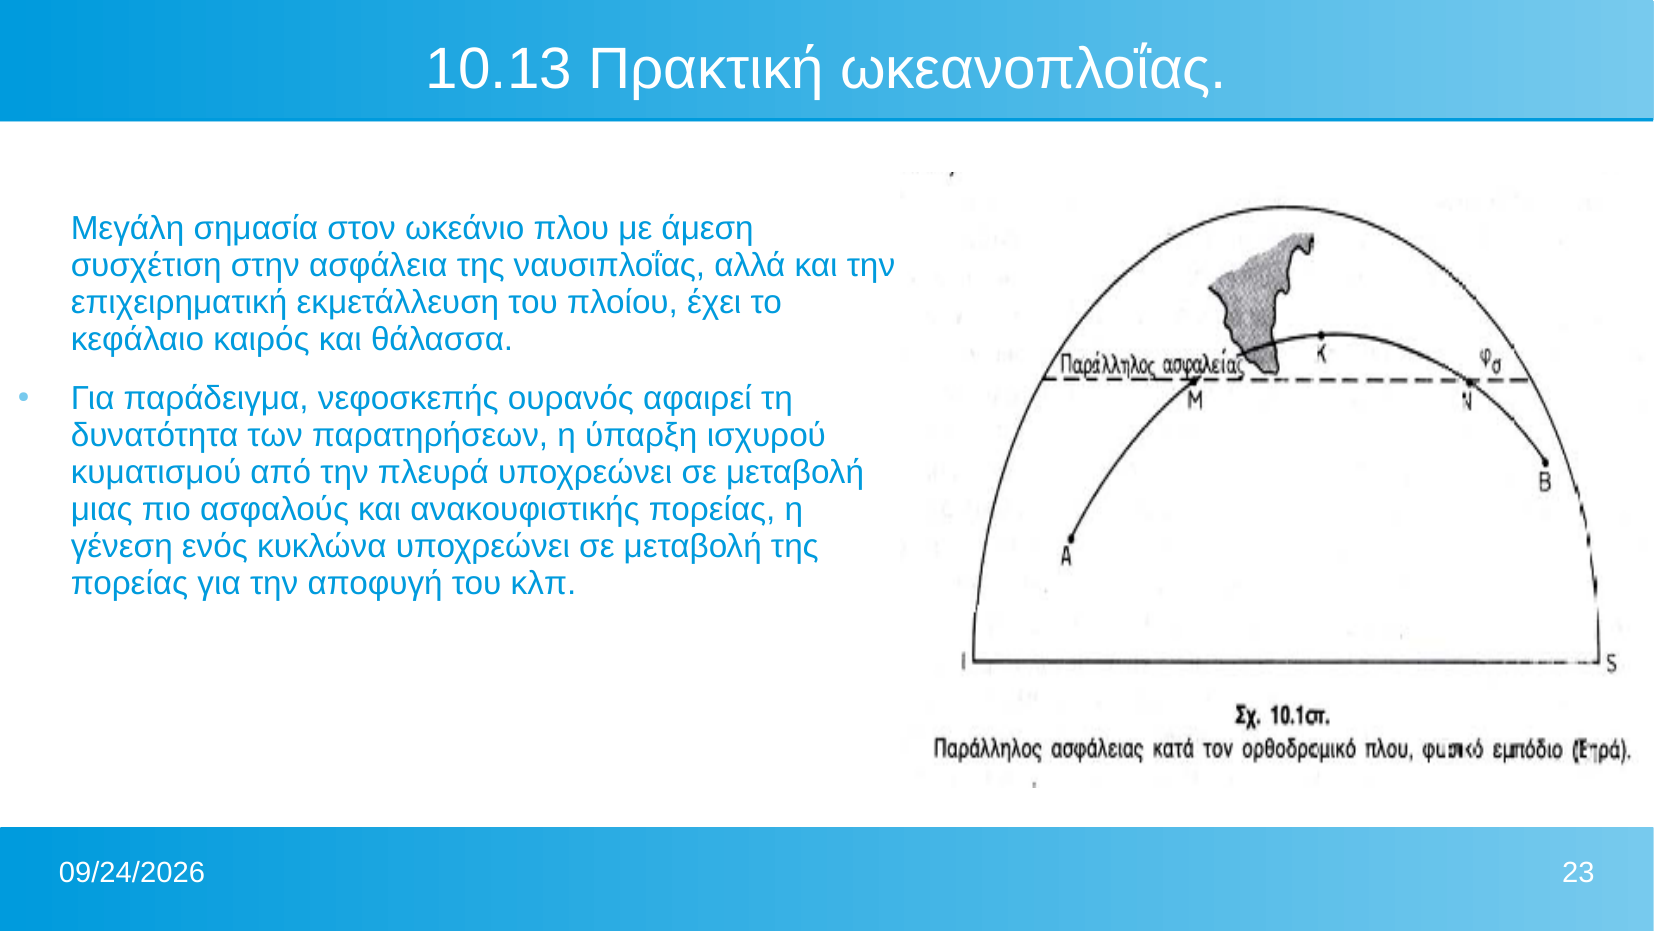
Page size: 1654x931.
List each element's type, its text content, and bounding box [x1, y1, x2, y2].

title 10.13 Πρακτική ωκεανοπλοΐας. [59, 29, 1595, 108]
picture [900, 172, 1651, 788]
list Μεγάλη σημασία στον ωκεάνιο πλου με άμεση συσχέτιση στην ασφάλεια της ναυσιπλοΐας, αλλά και την επιχειρηματική εκμετάλλευση του πλοίου, έχει το κεφάλαιο καιρός και θάλασσα. Για παράδειγμα, νεφοσκεπής ουρανός αφαιρεί τη δυνατότητα των παρατηρήσεων, η ύπαρξη ισχυρού κυματισμού από την πλευρά υποχρεώνει σε μεταβολή μιας πιο ασφαλούς και ανακουφιστικής πορείας, η γένεση ενός κυκλώνα υποχρεώνει σε μεταβολή της πορείας για την αποφυγή του κλπ. [0, 150, 901, 788]
